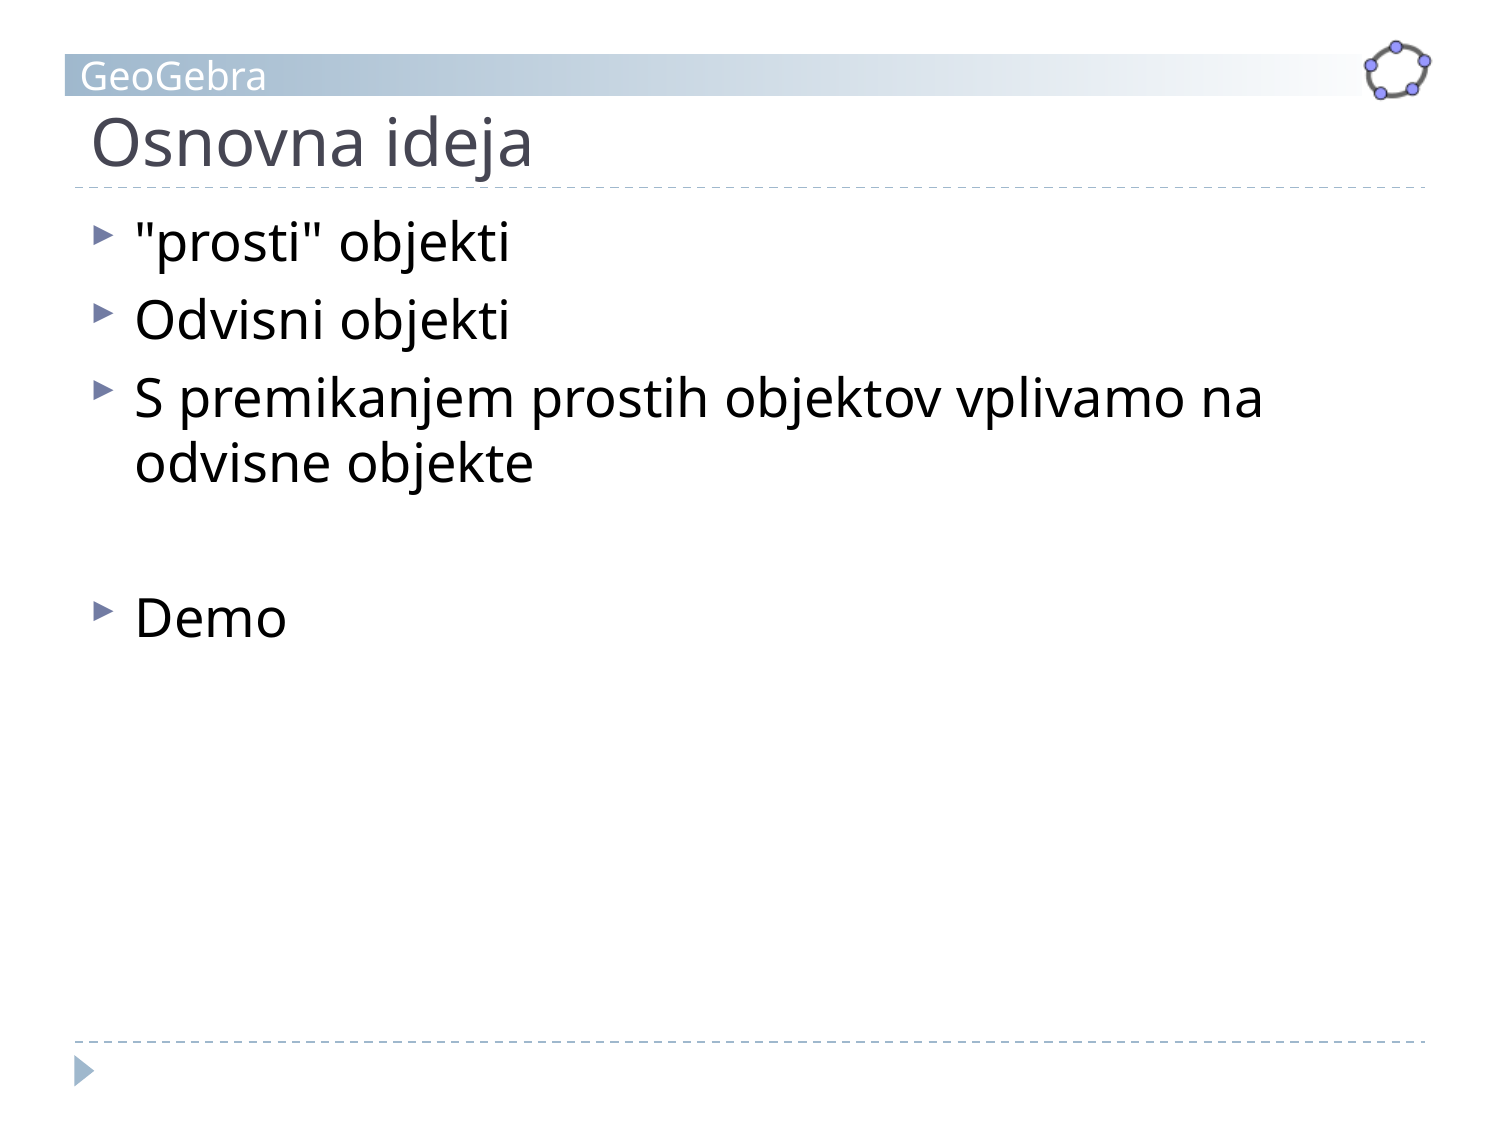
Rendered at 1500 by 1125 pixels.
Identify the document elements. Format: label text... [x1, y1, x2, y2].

list "prosti" objekti Odvisni objekti S premikanjem prostih objektov vplivamo na odvisne objekte Demo [75, 200, 1425, 1010]
picture [1425, 35, 1434, 103]
title Osnovna ideja [75, 24, 1425, 188]
